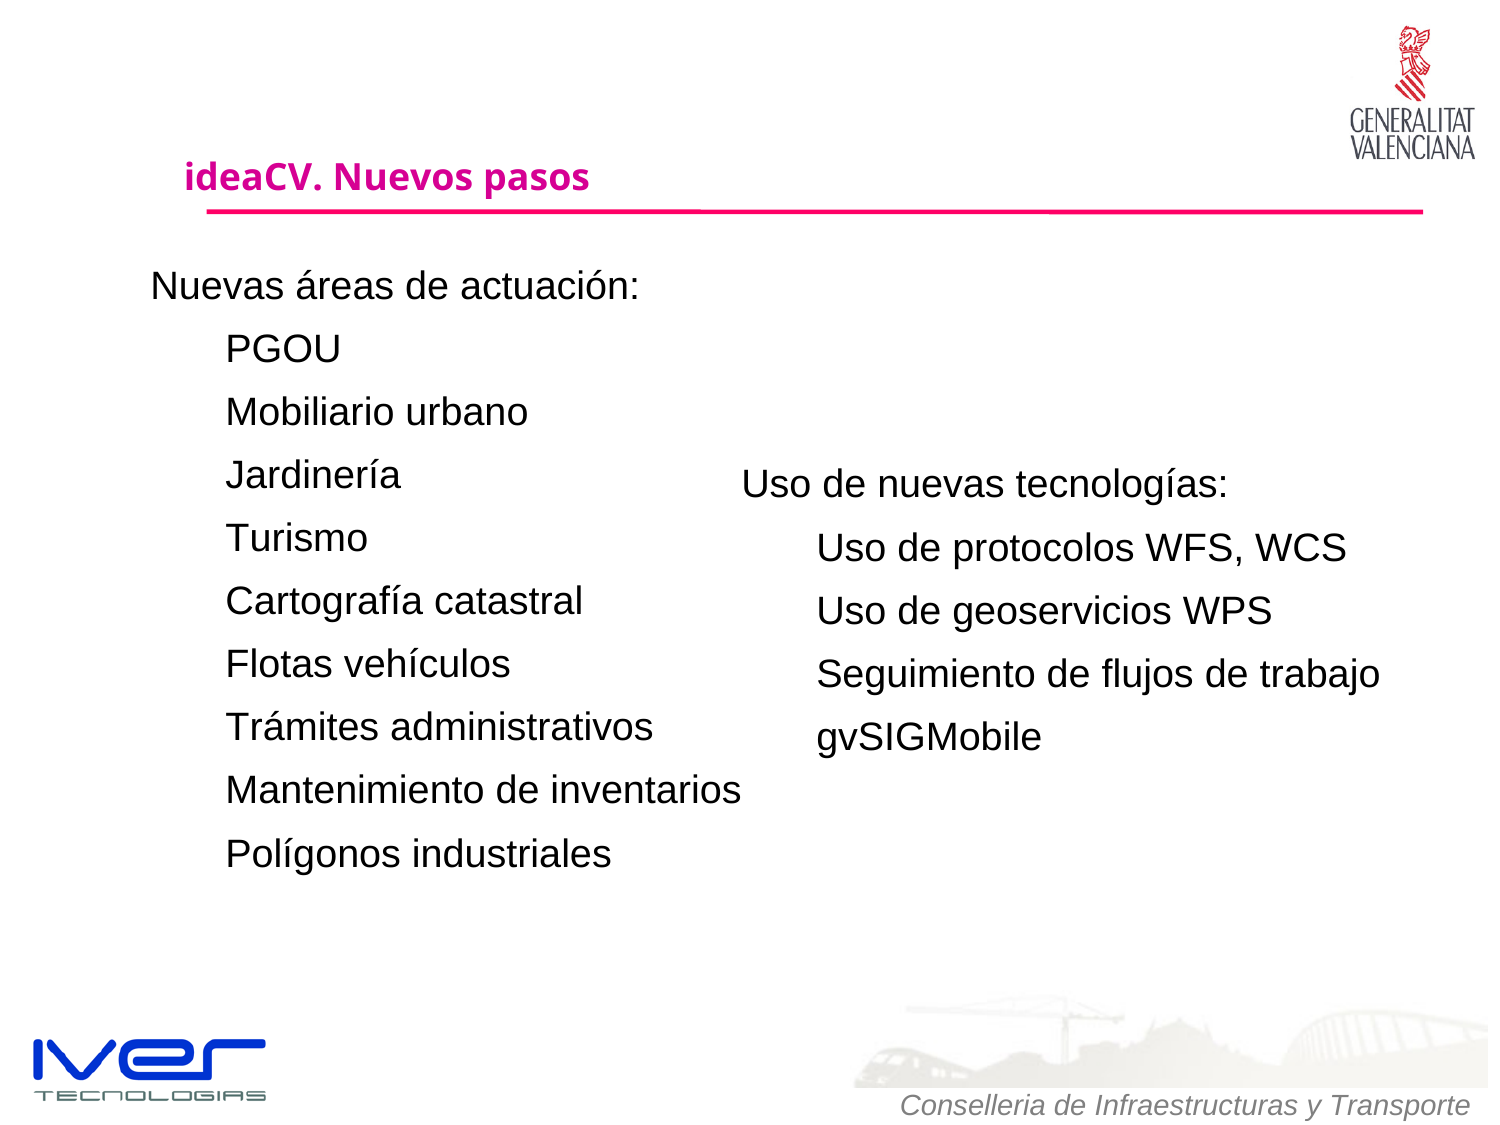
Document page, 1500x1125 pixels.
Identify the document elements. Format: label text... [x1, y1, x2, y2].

picture [1349, 24, 1476, 160]
text_box Uso de nuevas tecnologías: Uso de protocolos WFS, WCS Uso de geoservicios WPS Seguimiento de flujos de trabajo gvSIGMobile [726, 445, 1465, 767]
text_box Nuevas áreas de actuación: PGOU Mobiliario urbano Jardinería Turismo Cartografía catastral Flotas vehículos Trámites administrativos Mantenimiento de inventarios Polígonos industriales [135, 259, 809, 883]
picture [29, 1033, 266, 1113]
picture [850, 990, 1488, 1088]
text_box ideaCV. Nuevos pasos [169, 136, 606, 210]
